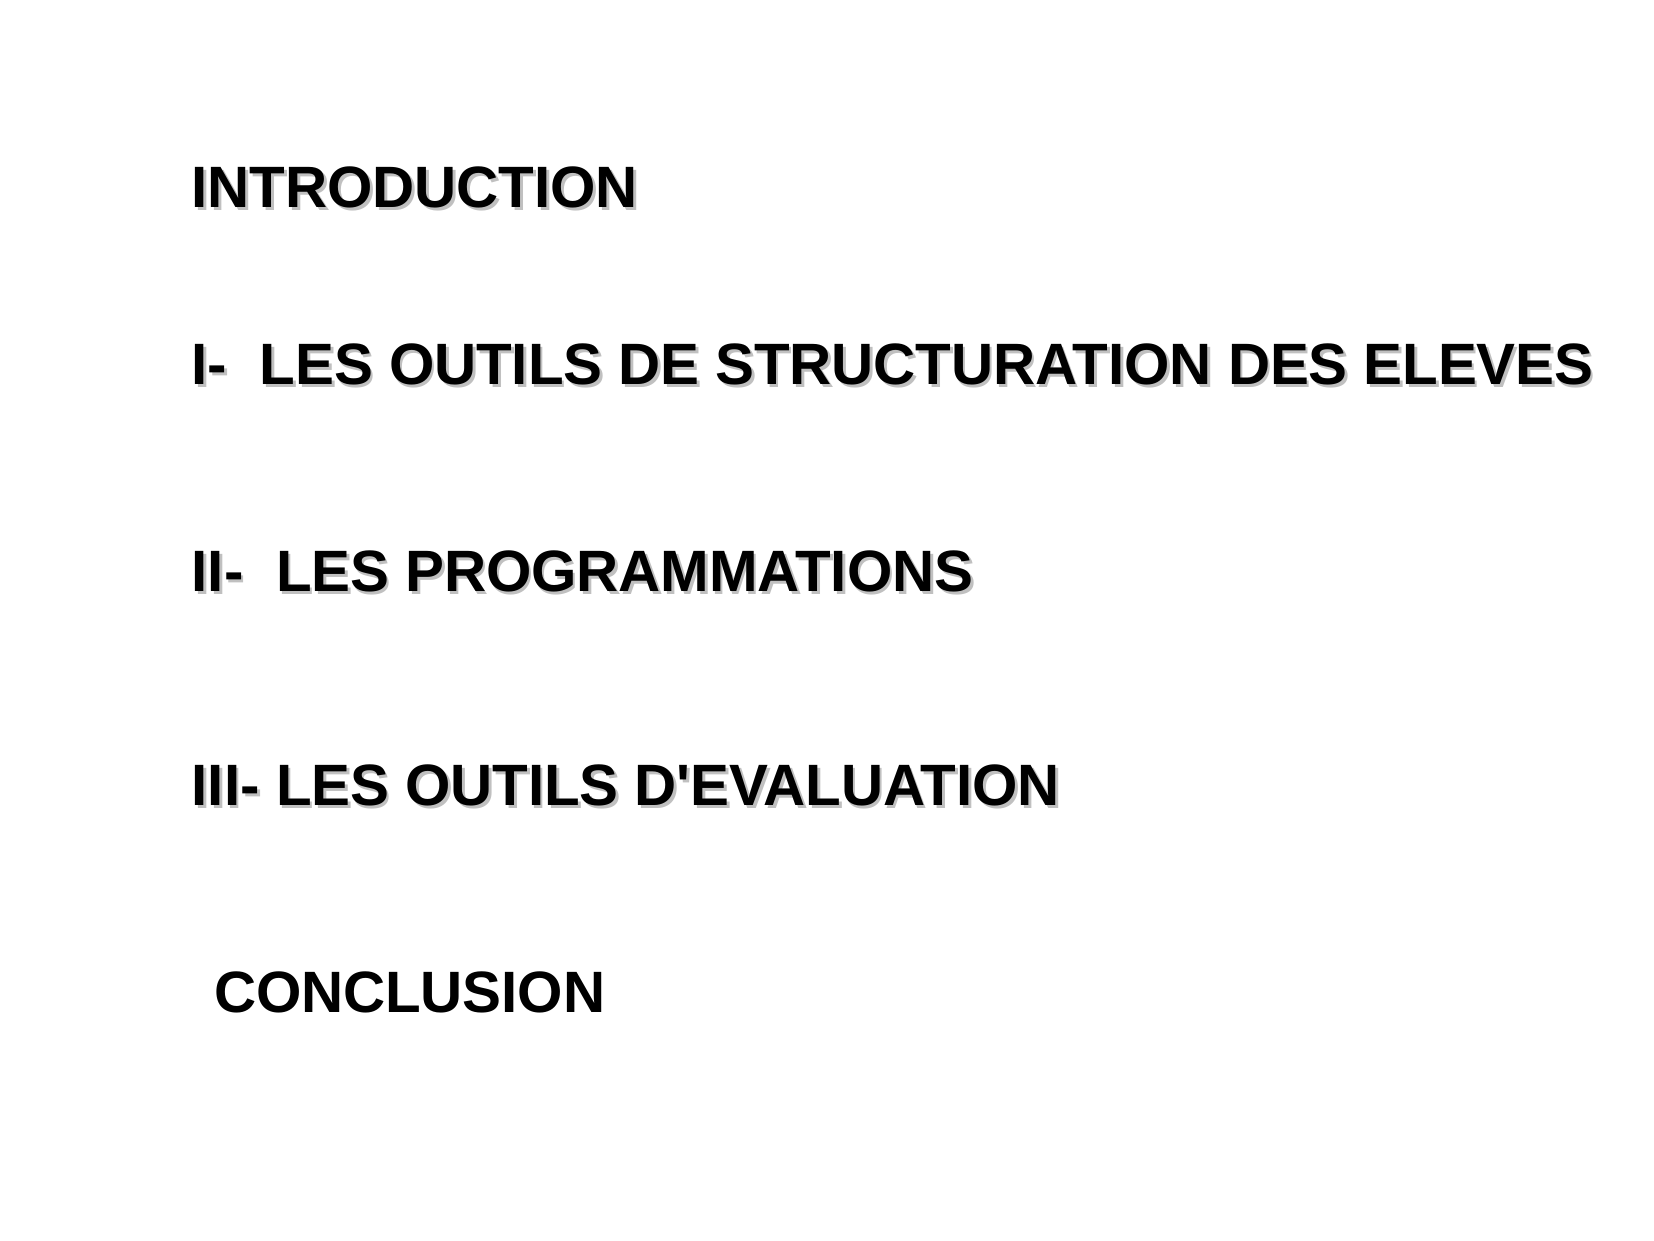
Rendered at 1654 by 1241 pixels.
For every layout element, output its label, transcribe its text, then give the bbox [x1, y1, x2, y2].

text_box CONCLUSION [199, 952, 621, 1034]
text_box INTRODUCTION [177, 147, 1418, 229]
text_box II- LES PROGRAMMATIONS [177, 531, 1329, 613]
text_box III- LES OUTILS D'EVALUATION [177, 745, 1270, 827]
text_box I- LES OUTILS DE STRUCTURATION DES ELEVES [177, 324, 1654, 407]
